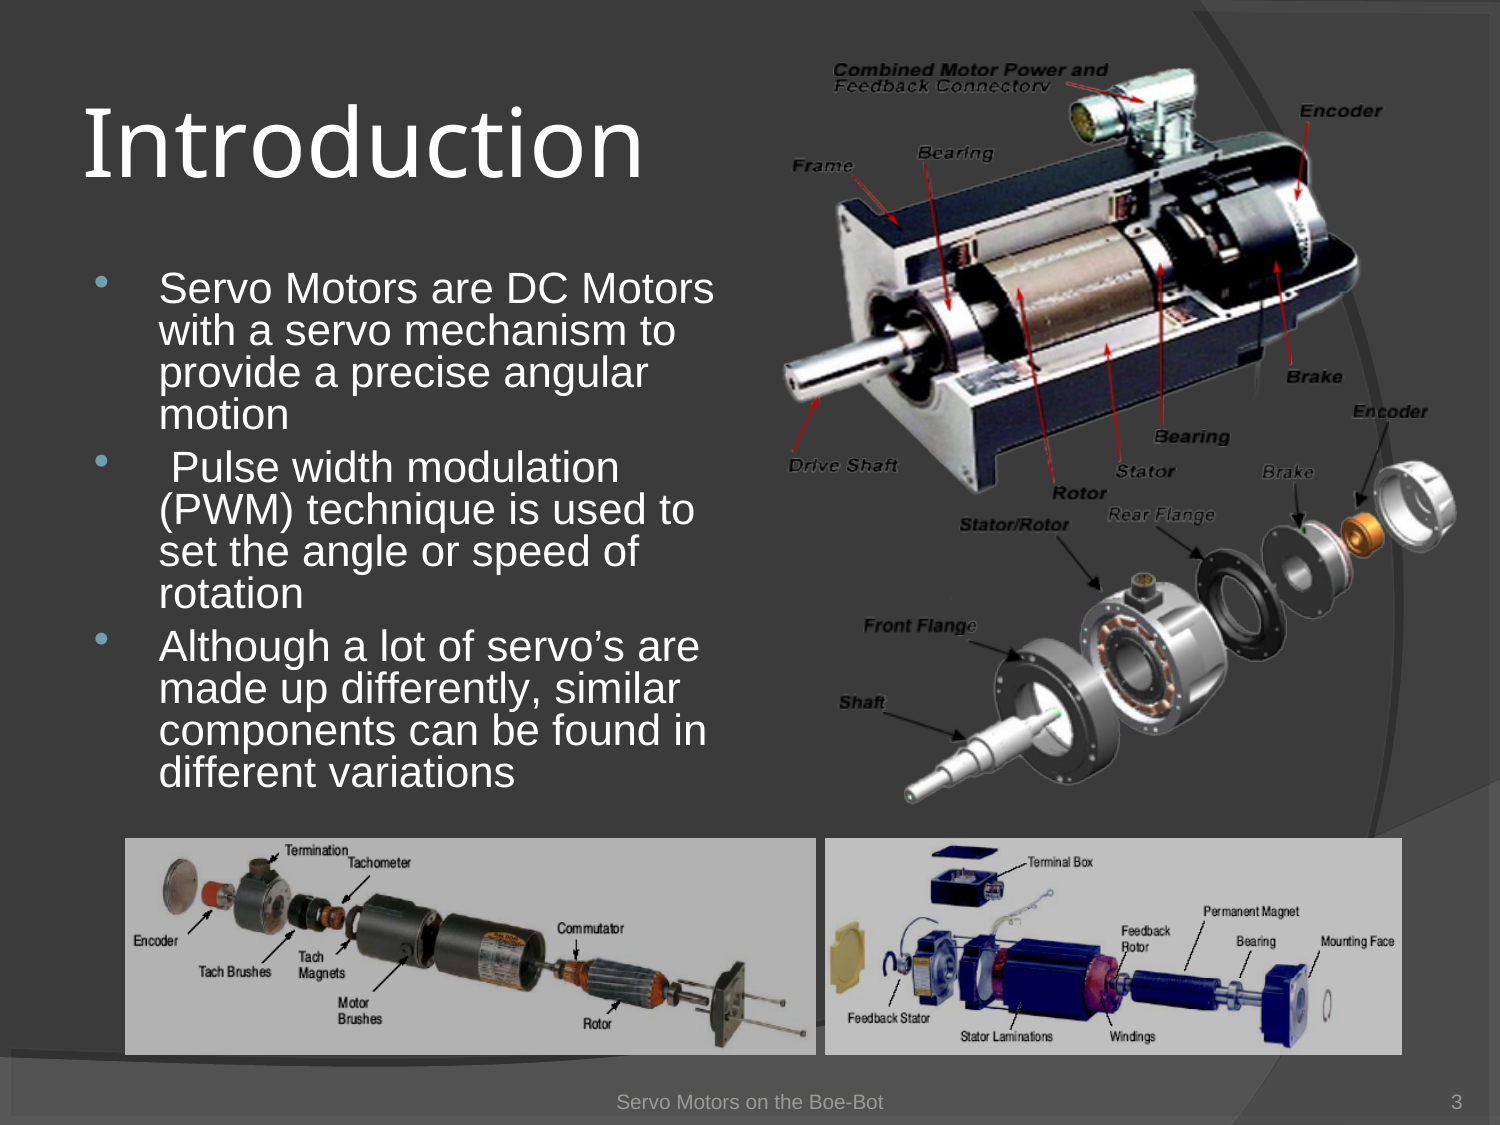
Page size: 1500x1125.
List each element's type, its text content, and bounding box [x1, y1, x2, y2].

title Introduction [74, 45, 1300, 233]
list Servo Motors are DC Motors with a servo mechanism to provide a precise angular motion Pulse width modulation (PWM) technique is used to set the angle or speed of rotation Although a lot of servo’s are made up differently, similar components can be found in different variations [74, 262, 775, 851]
text_box Servo Motors on the Boe-Bot [512, 1053, 988, 1114]
picture [125, 838, 816, 1055]
picture [762, 49, 1488, 829]
text_box <number> [1337, 1053, 1463, 1114]
picture [825, 838, 1402, 1055]
